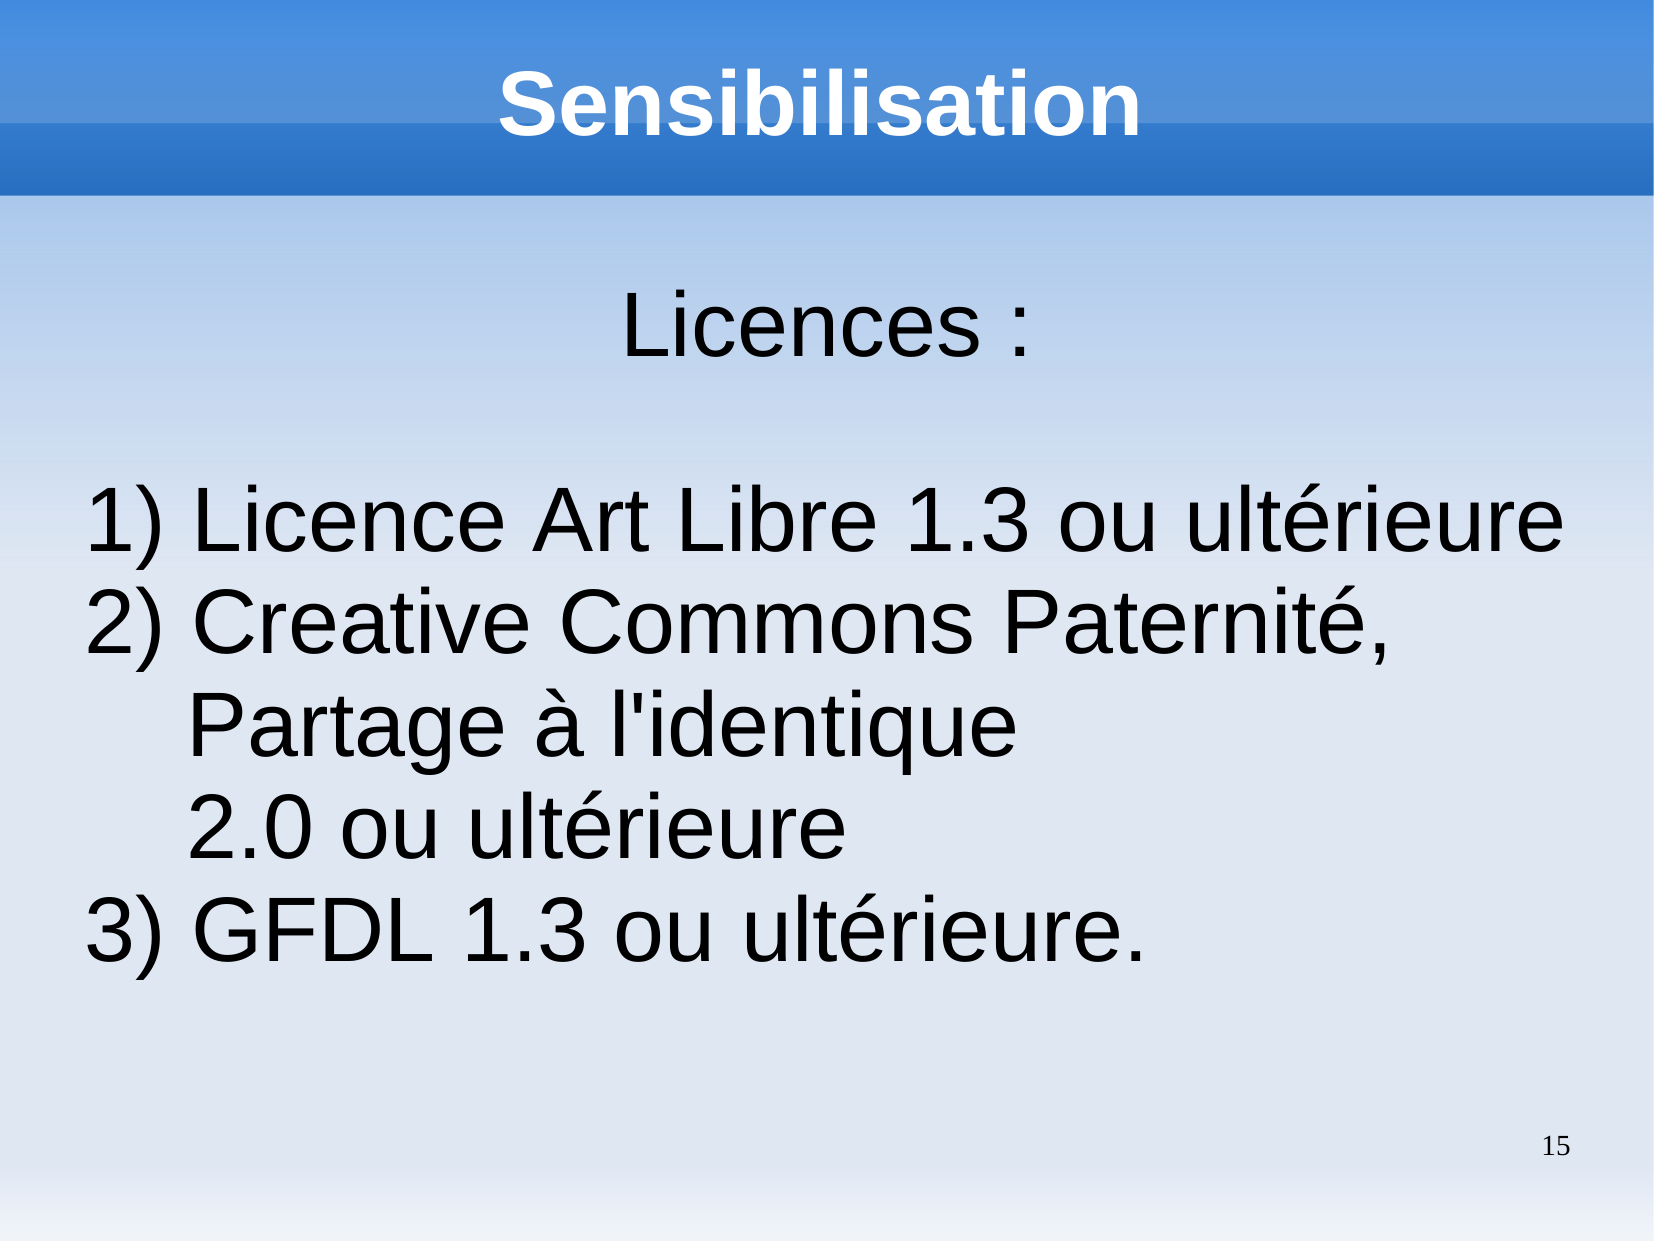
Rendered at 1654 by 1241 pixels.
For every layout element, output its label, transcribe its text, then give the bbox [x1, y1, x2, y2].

picture [0, 0, 1654, 1241]
text_box Licences : [605, 266, 1049, 384]
title Sensibilisation [76, 0, 1565, 208]
text_box 1) Licence Art Libre 1.3 ou ultérieure 2) Creative Commons Paternité, Partage à l'identique 2.0 ou ultérieure 3) GFDL 1.3 ou ultérieure. [69, 460, 1584, 989]
